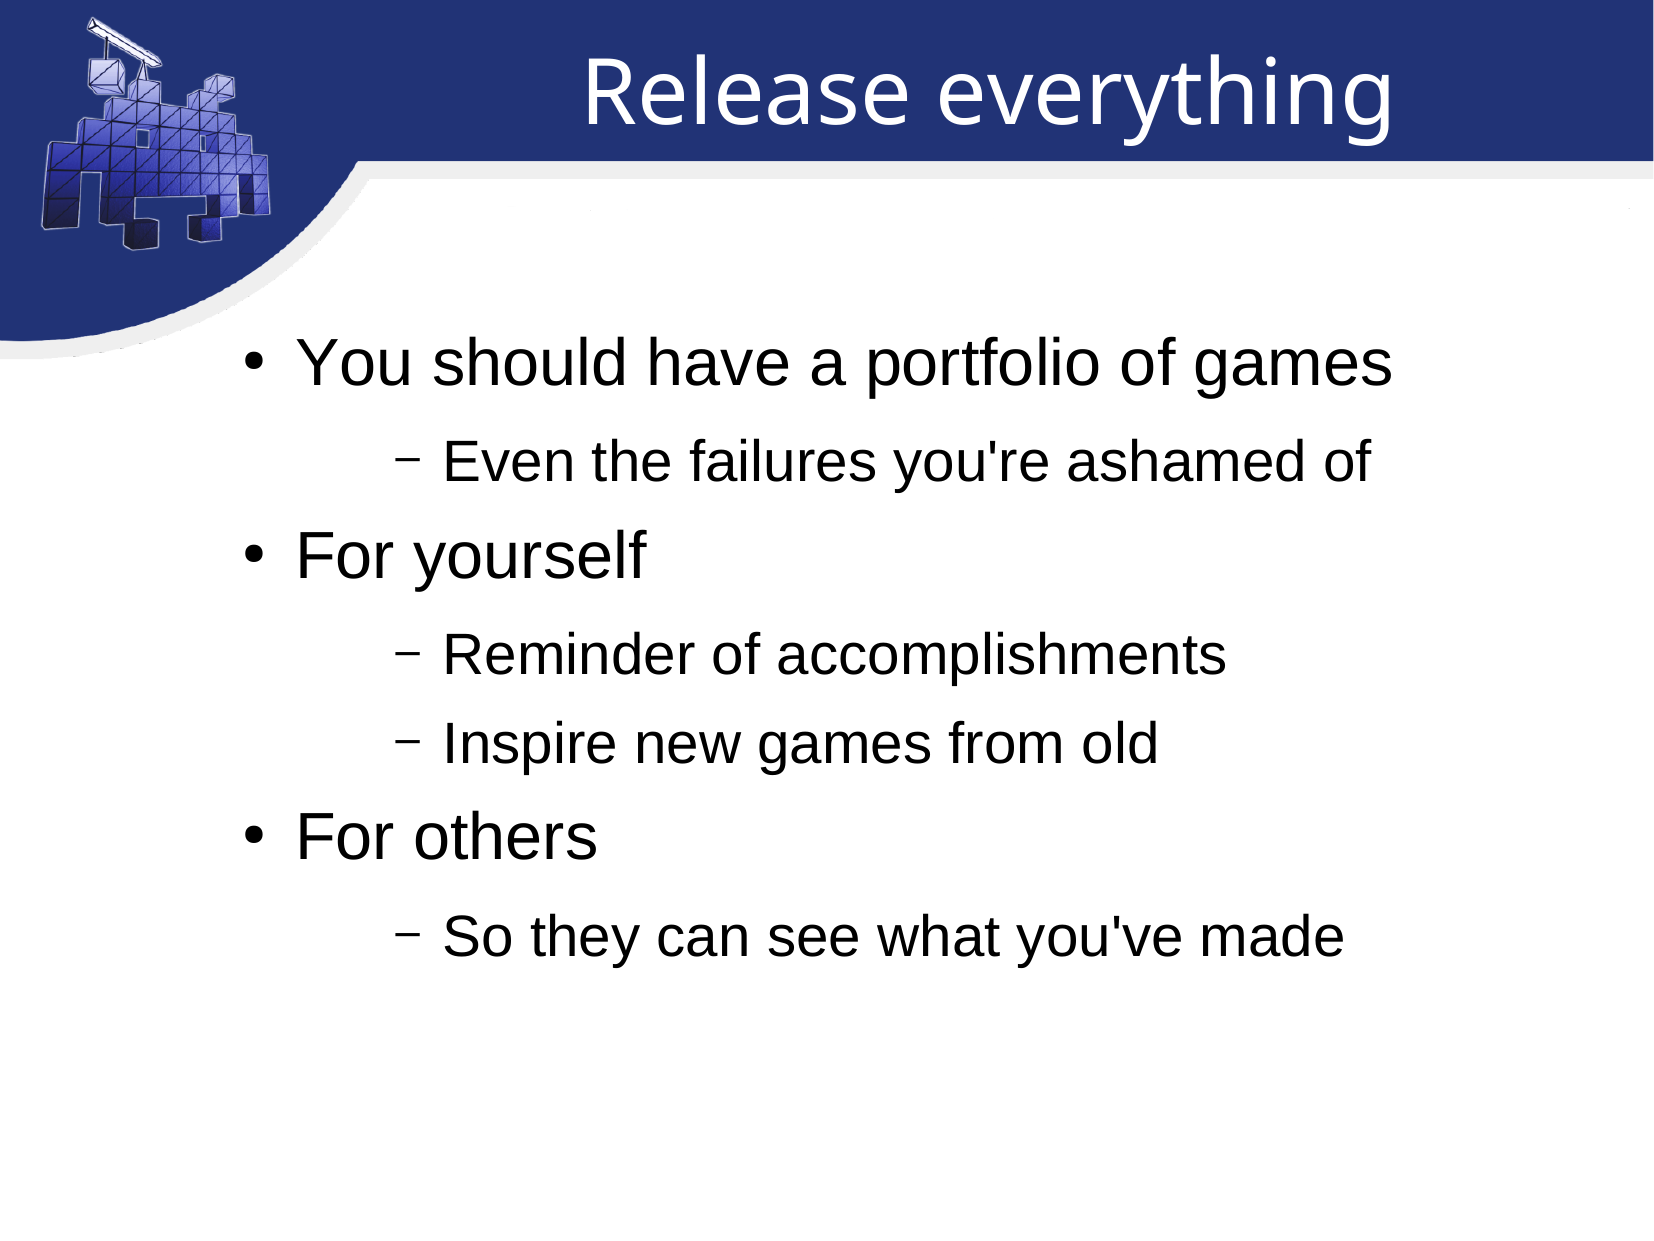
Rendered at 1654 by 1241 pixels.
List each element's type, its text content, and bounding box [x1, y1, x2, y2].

list You should have a portfolio of games Even the failures you're ashamed of For yourself Reminder of accomplishments Inspire new games from old For others So they can see what you've made [206, 324, 1595, 1078]
picture [0, 0, 1654, 443]
title Release everything [354, 35, 1625, 142]
